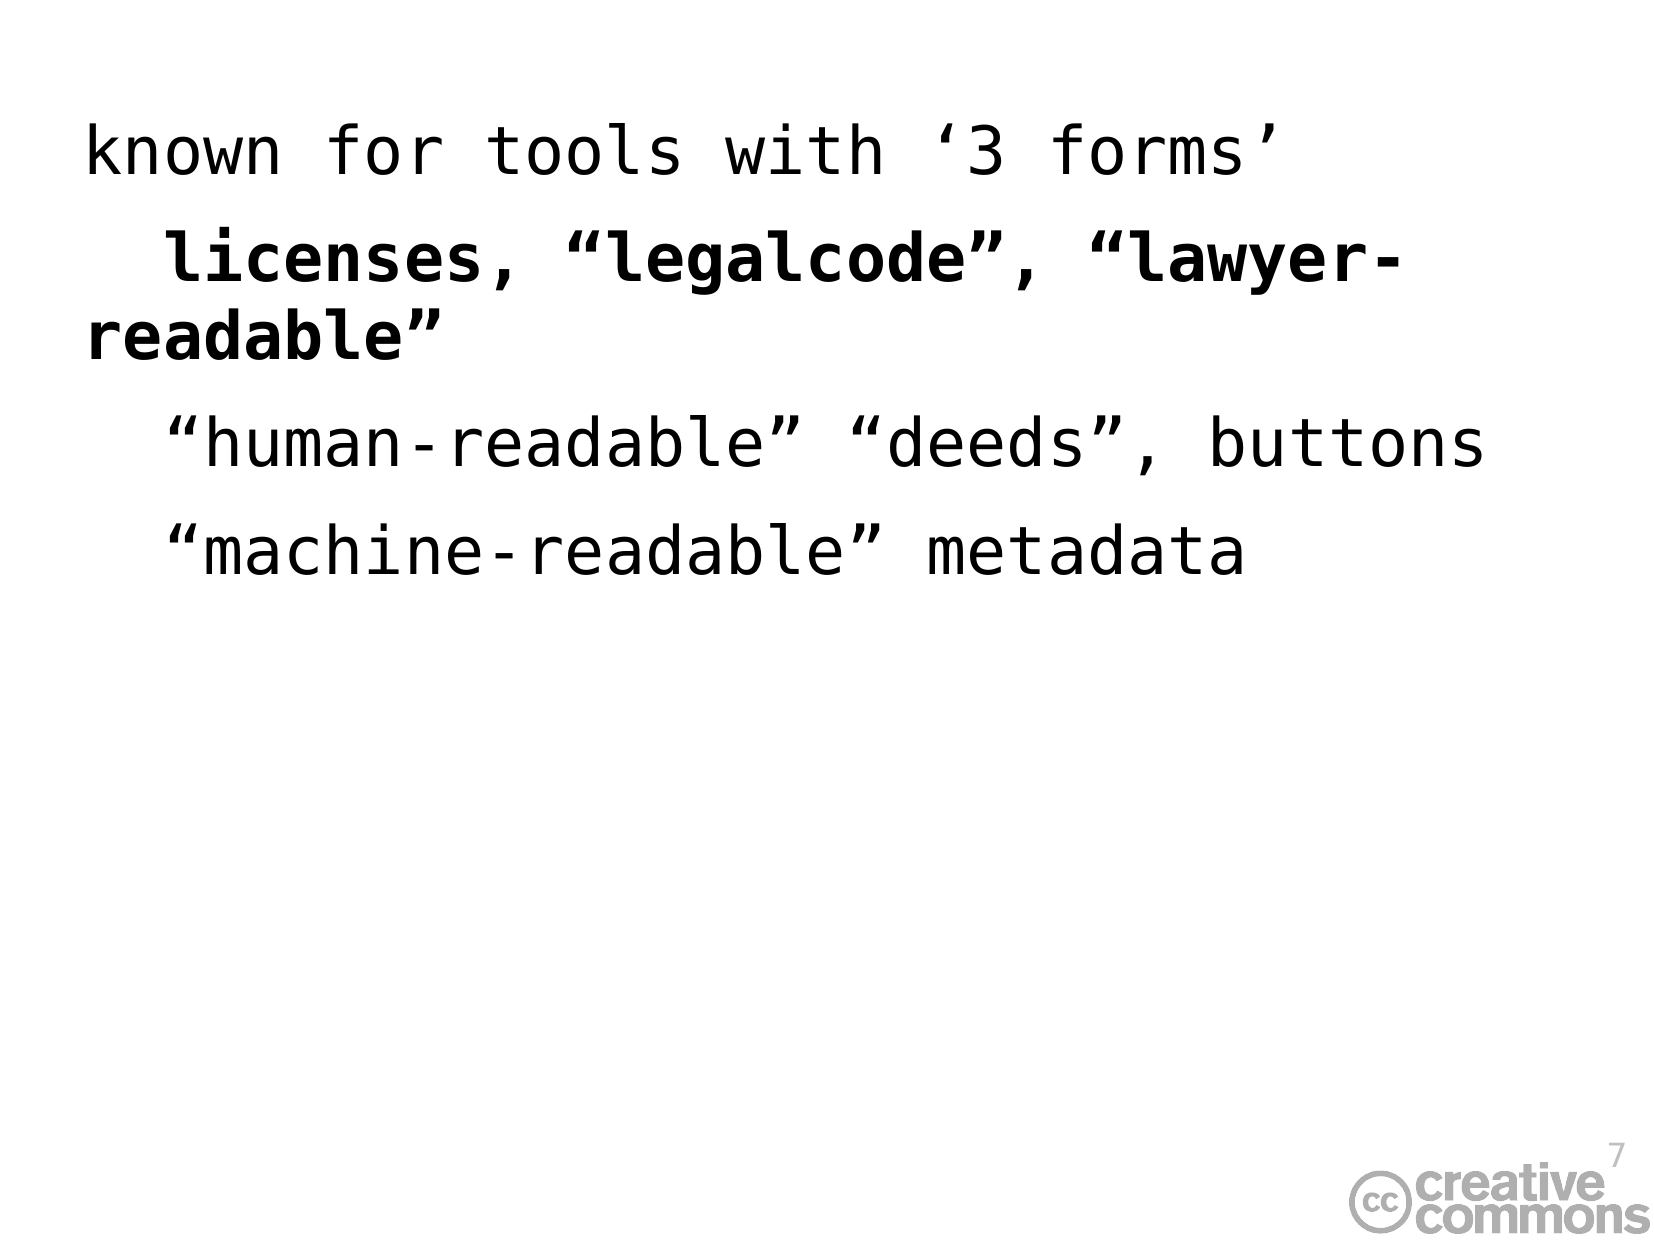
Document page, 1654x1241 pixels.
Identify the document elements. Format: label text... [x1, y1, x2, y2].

list known for tools with ‘3 forms’ licenses, “legalcode”, “lawyer-readable” “human-readable” “deeds”, buttons “machine-readable” metadata [82, 112, 1571, 1109]
picture [1349, 1162, 1650, 1234]
